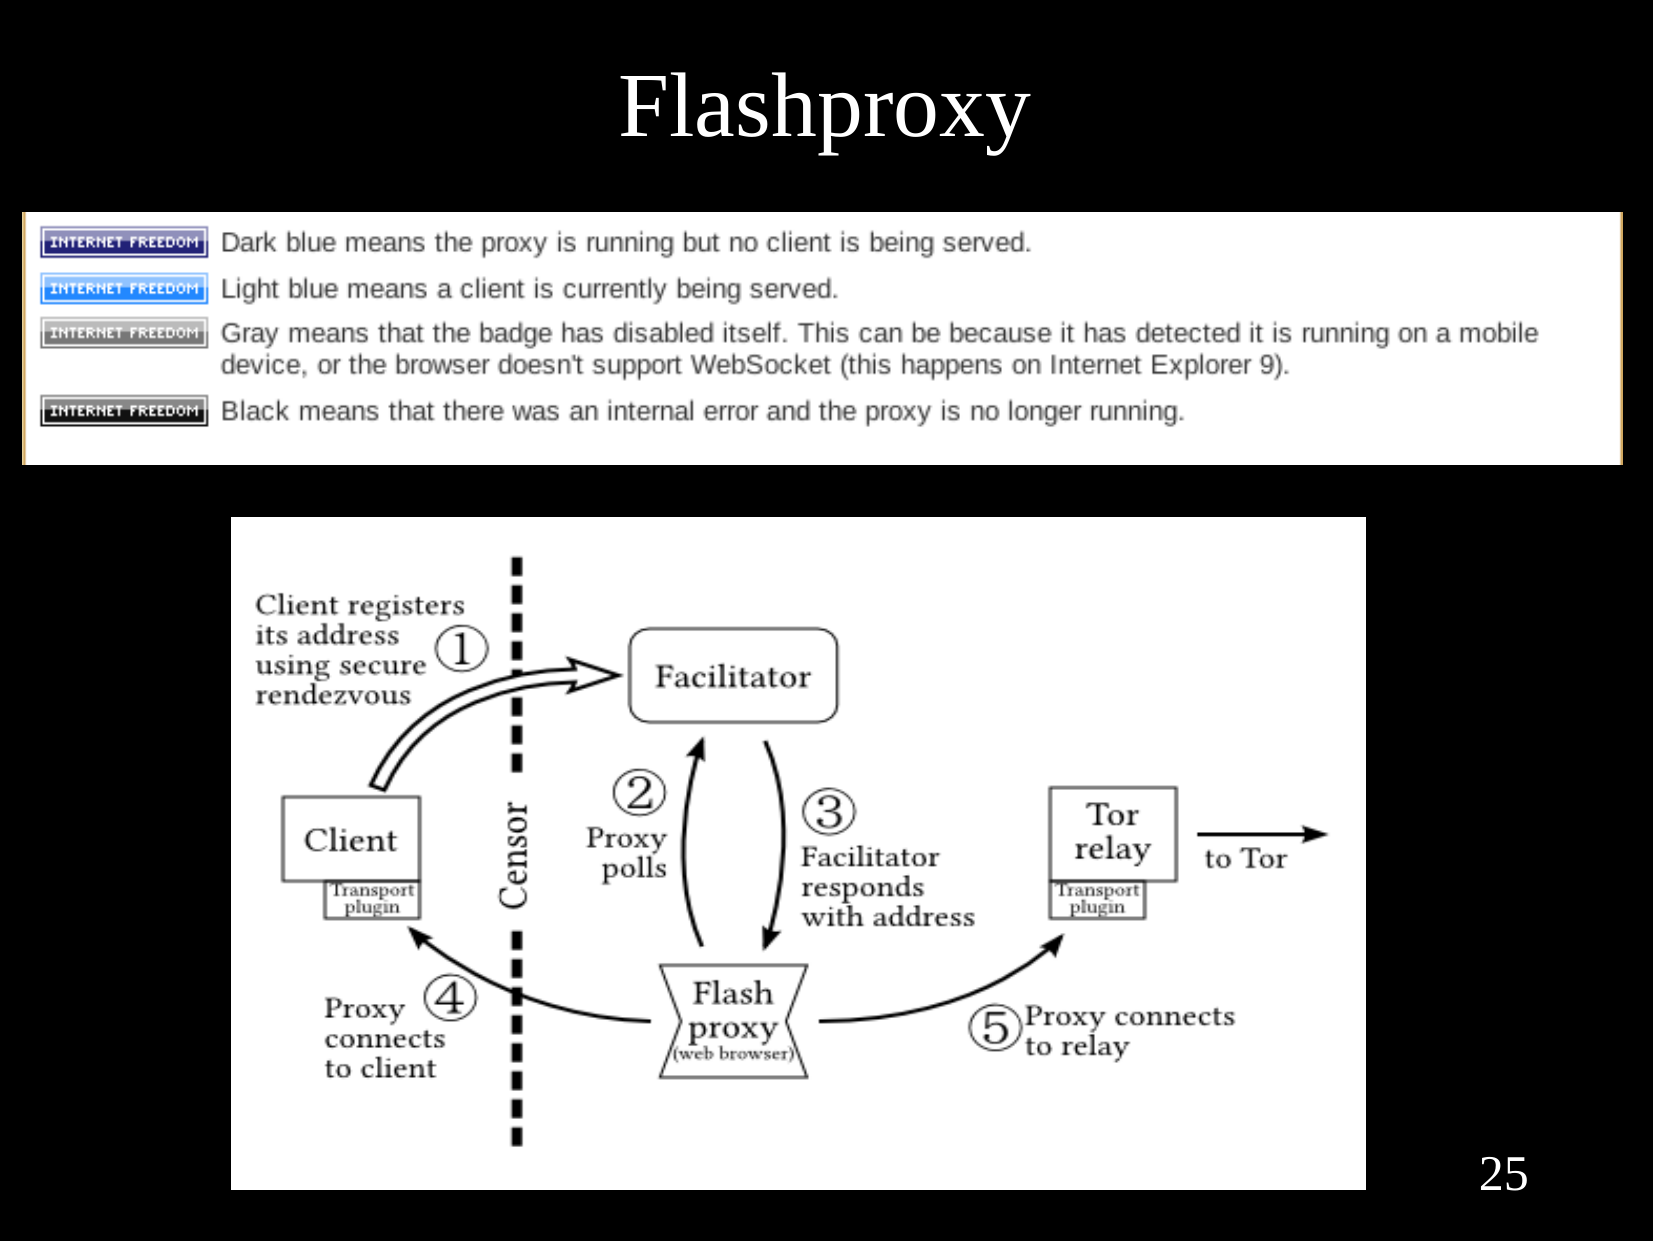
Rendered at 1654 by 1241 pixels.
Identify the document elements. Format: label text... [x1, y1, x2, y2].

picture [22, 212, 1623, 465]
title Flashproxy [119, 1, 1532, 210]
picture [231, 517, 1366, 1190]
